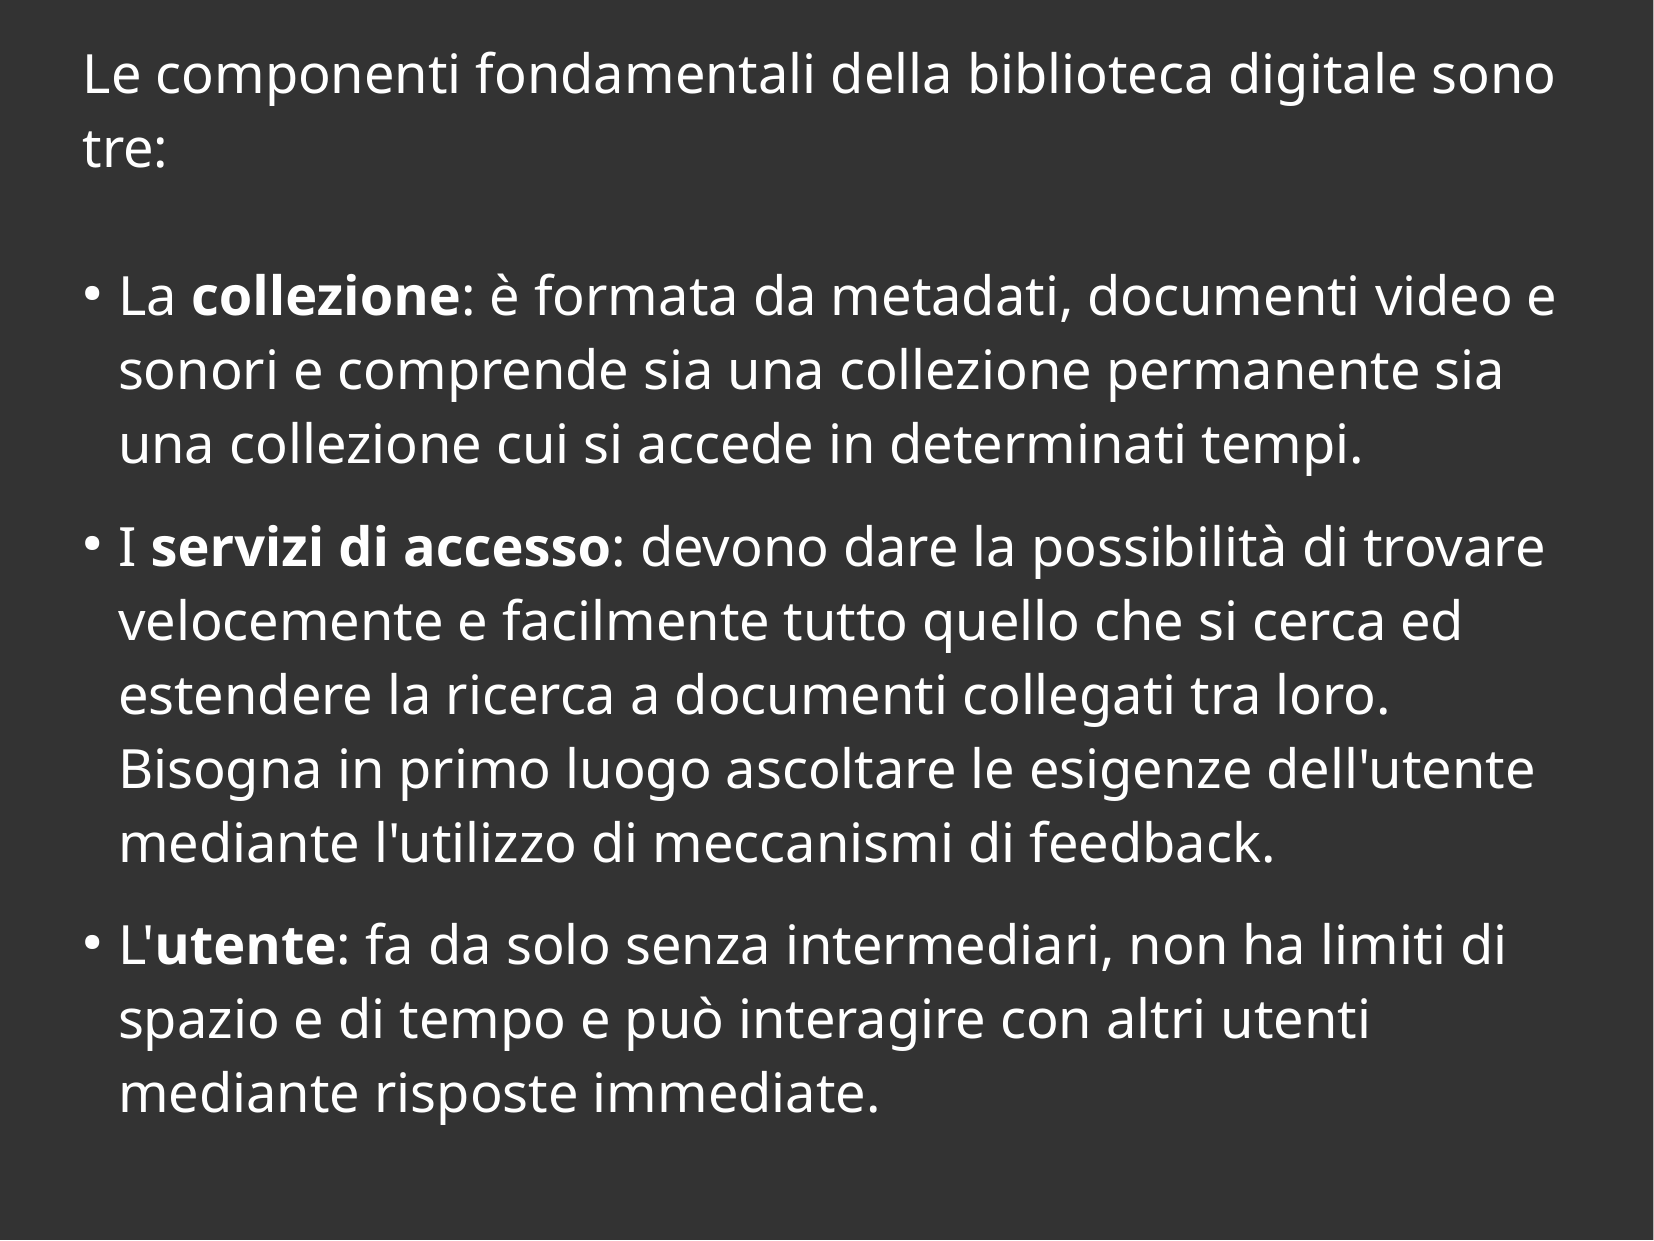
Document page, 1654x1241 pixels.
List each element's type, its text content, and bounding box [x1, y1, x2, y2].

subtitle Le componenti fondamentali della biblioteca digitale sono tre: La collezione: è formata da metadati, documenti video e sonori e comprende sia una collezione permanente sia una collezione cui si accede in determinati tempi. I servizi di accesso: devono dare la possibilità di trovare velocemente e facilmente tutto quello che si cerca ed estendere la ricerca a documenti collegati tra loro. Bisogna in primo luogo ascoltare le esigenze dell'utente mediante l'utilizzo di meccanismi di feedback. L'utente: fa da solo senza intermediari, non ha limiti di spazio e di tempo e può interagire con altri utenti mediante risposte immediate. [82, 75, 1571, 1089]
